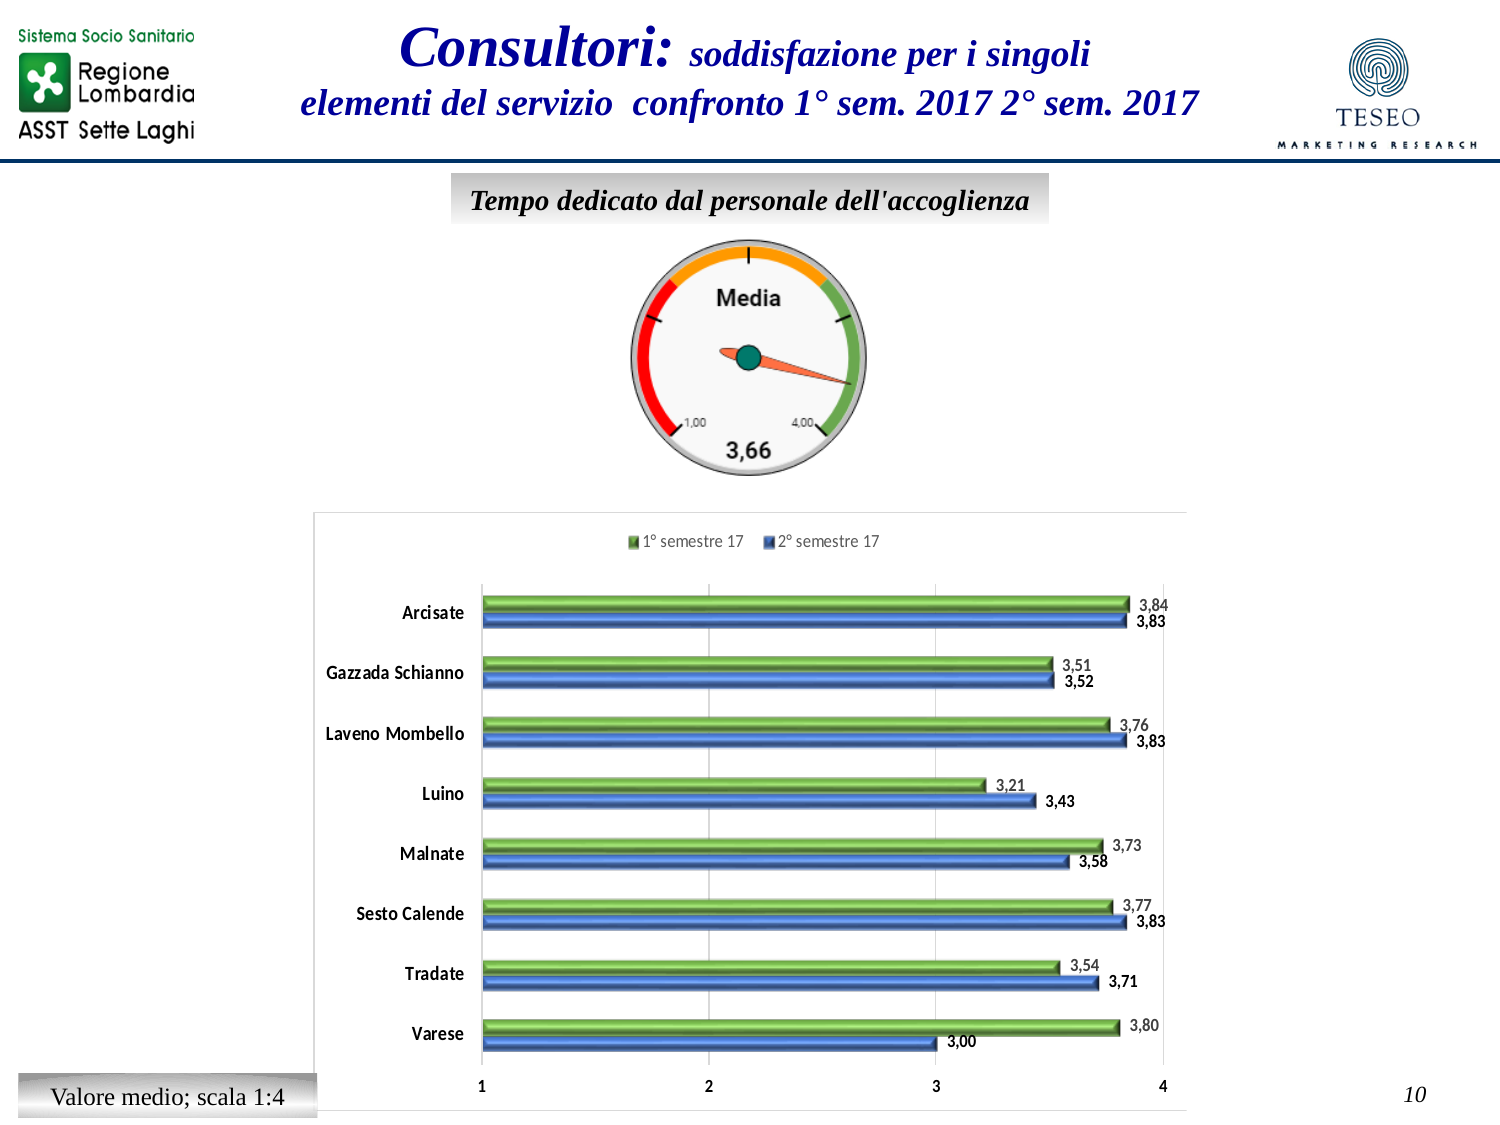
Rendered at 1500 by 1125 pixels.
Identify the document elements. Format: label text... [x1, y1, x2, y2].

text_box Tempo dedicato dal personale dell'accoglienza [451, 173, 1049, 224]
text_box Valore medio; scala 1:4 [18, 1073, 318, 1118]
text_box Consultori: soddisfazione per i singoli elementi del servizio confronto 1° sem. 2017 2° sem. 2017 [206, 25, 1294, 151]
picture [616, 225, 884, 492]
picture [19, 26, 194, 148]
picture [313, 512, 1187, 1111]
picture [1294, 30, 1481, 149]
